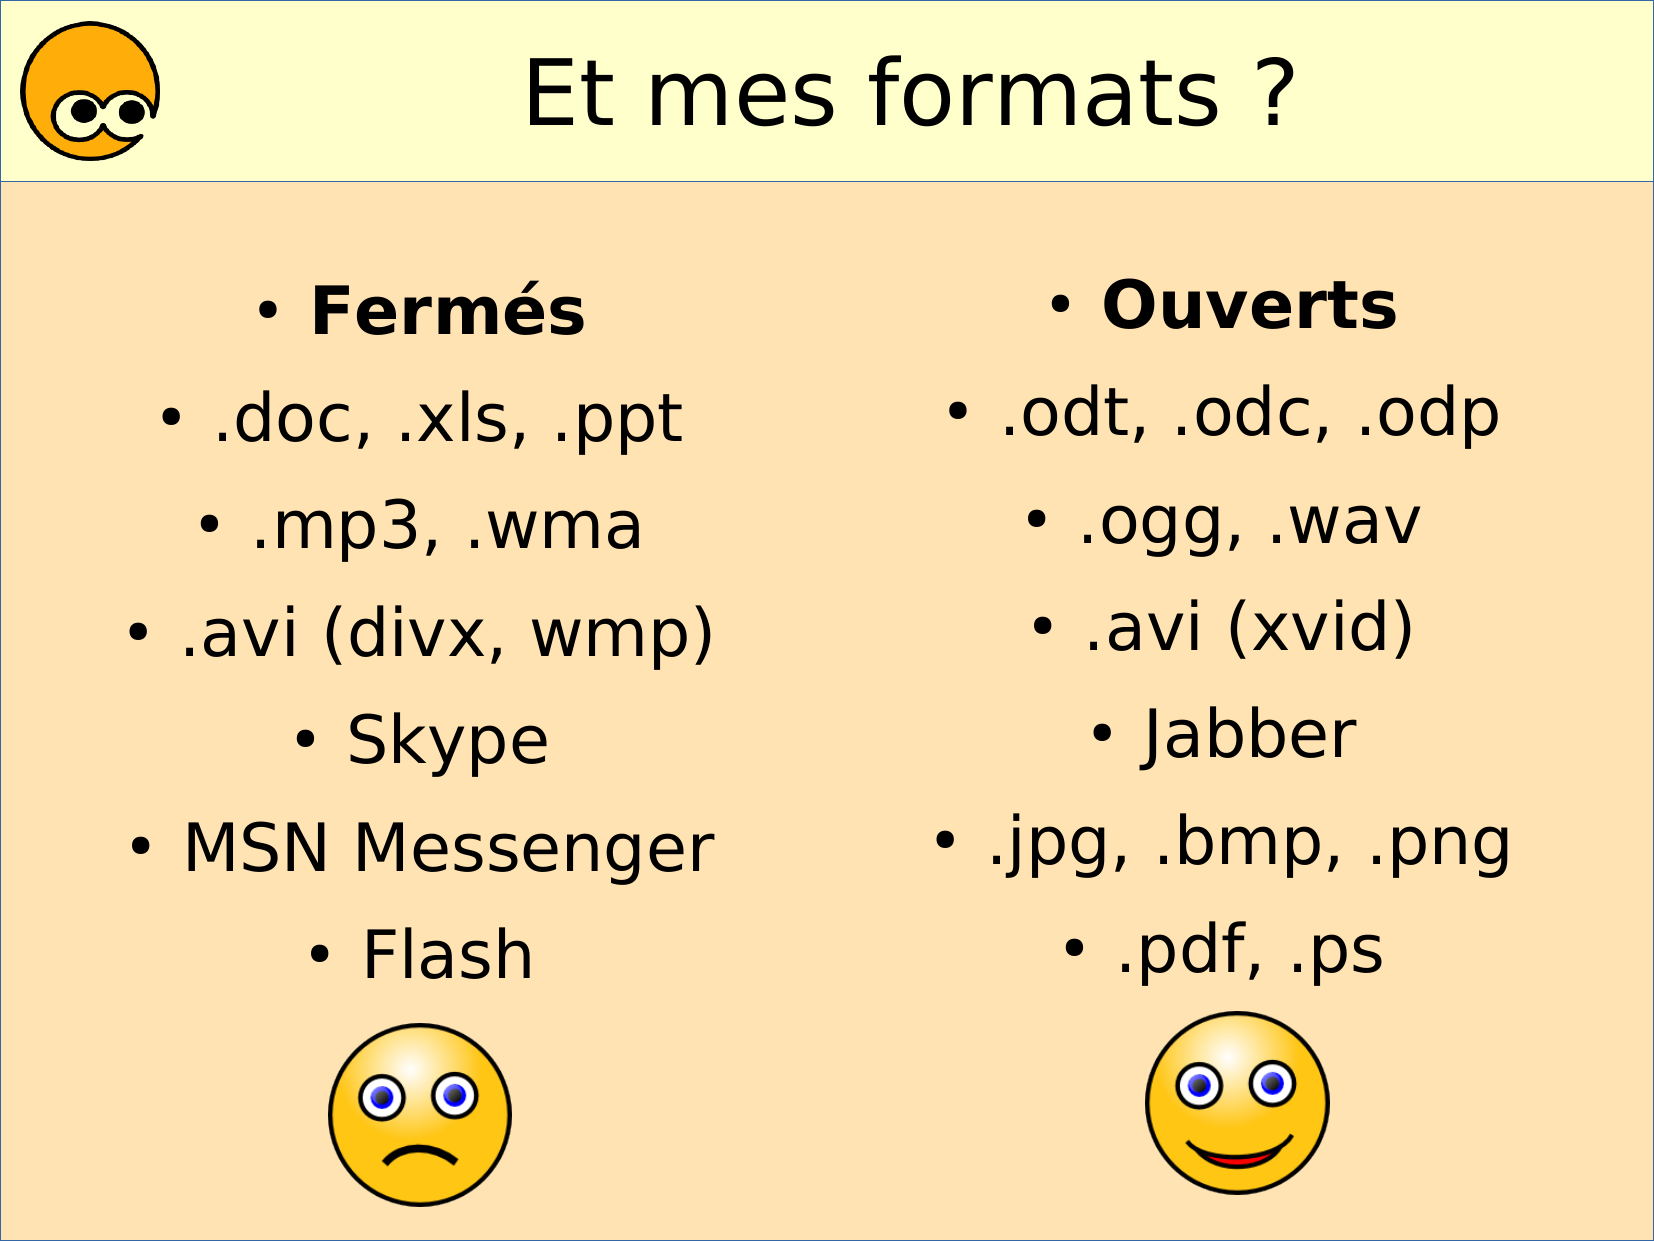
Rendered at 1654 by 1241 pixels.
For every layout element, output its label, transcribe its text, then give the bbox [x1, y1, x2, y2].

picture [328, 1023, 512, 1207]
list Ouverts .odt, .odc, .odp .ogg, .wav .avi (xvid) Jabber .jpg, .bmp, .png .pdf, .ps [843, 266, 1570, 1071]
picture [1145, 1011, 1330, 1195]
list Fermés .doc, .xls, .ppt .mp3, .wma .avi (divx, wmp) Skype MSN Messenger Flash [41, 272, 768, 1077]
title Et mes formats ? [203, 33, 1620, 154]
picture [20, 21, 160, 161]
